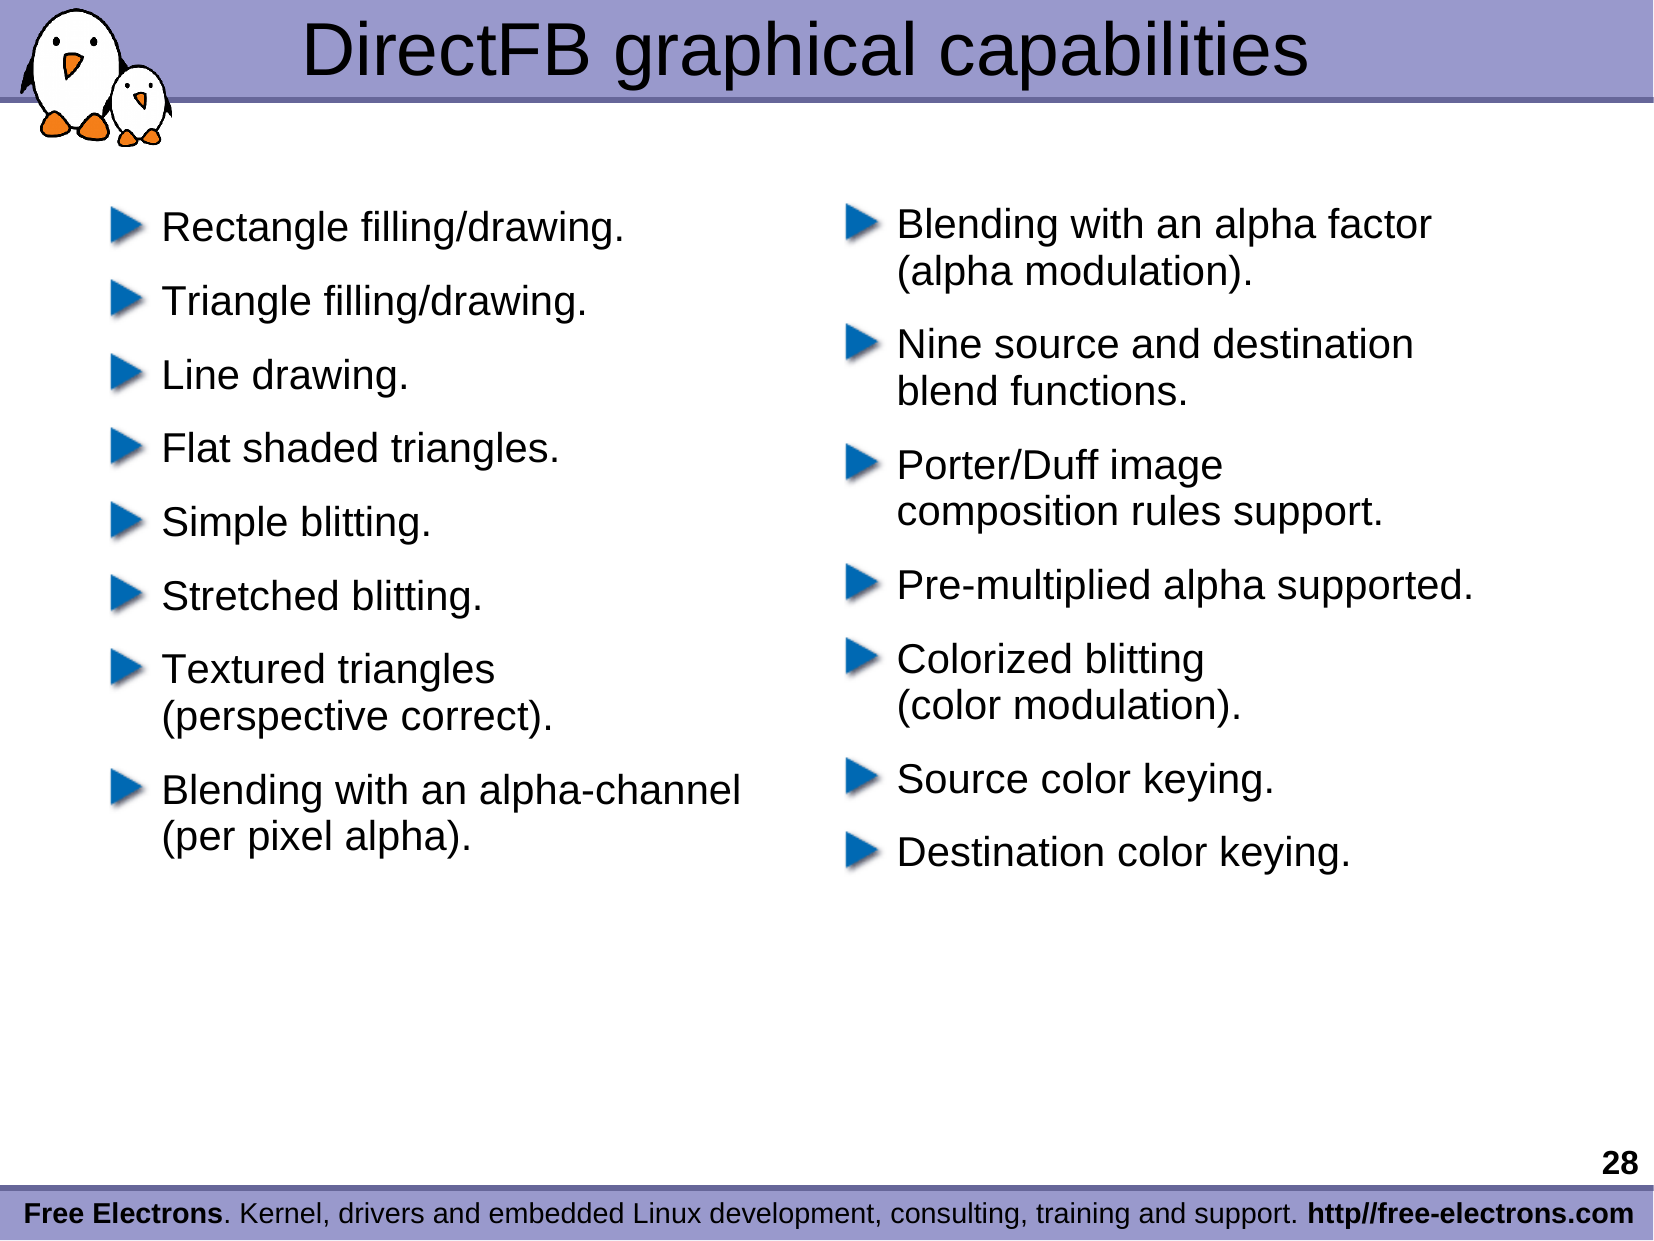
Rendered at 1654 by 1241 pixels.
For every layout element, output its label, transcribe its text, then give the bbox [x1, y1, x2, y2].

list Rectangle filling/drawing. Triangle filling/drawing. Line drawing. Flat shaded triangles. Simple blitting. Stretched blitting. Textured triangles (perspective correct). Blending with an alpha-channel (per pixel alpha). [90, 204, 780, 1054]
picture [20, 8, 172, 147]
title DirectFB graphical capabilities [60, 0, 1551, 100]
list Blending with an alpha factor (alpha modulation). Nine source and destination blend functions. Porter/Duff image composition rules support. Pre-multiplied alpha supported. Colorized blitting (color modulation). Source color keying. Destination color keying. [825, 201, 1515, 1051]
